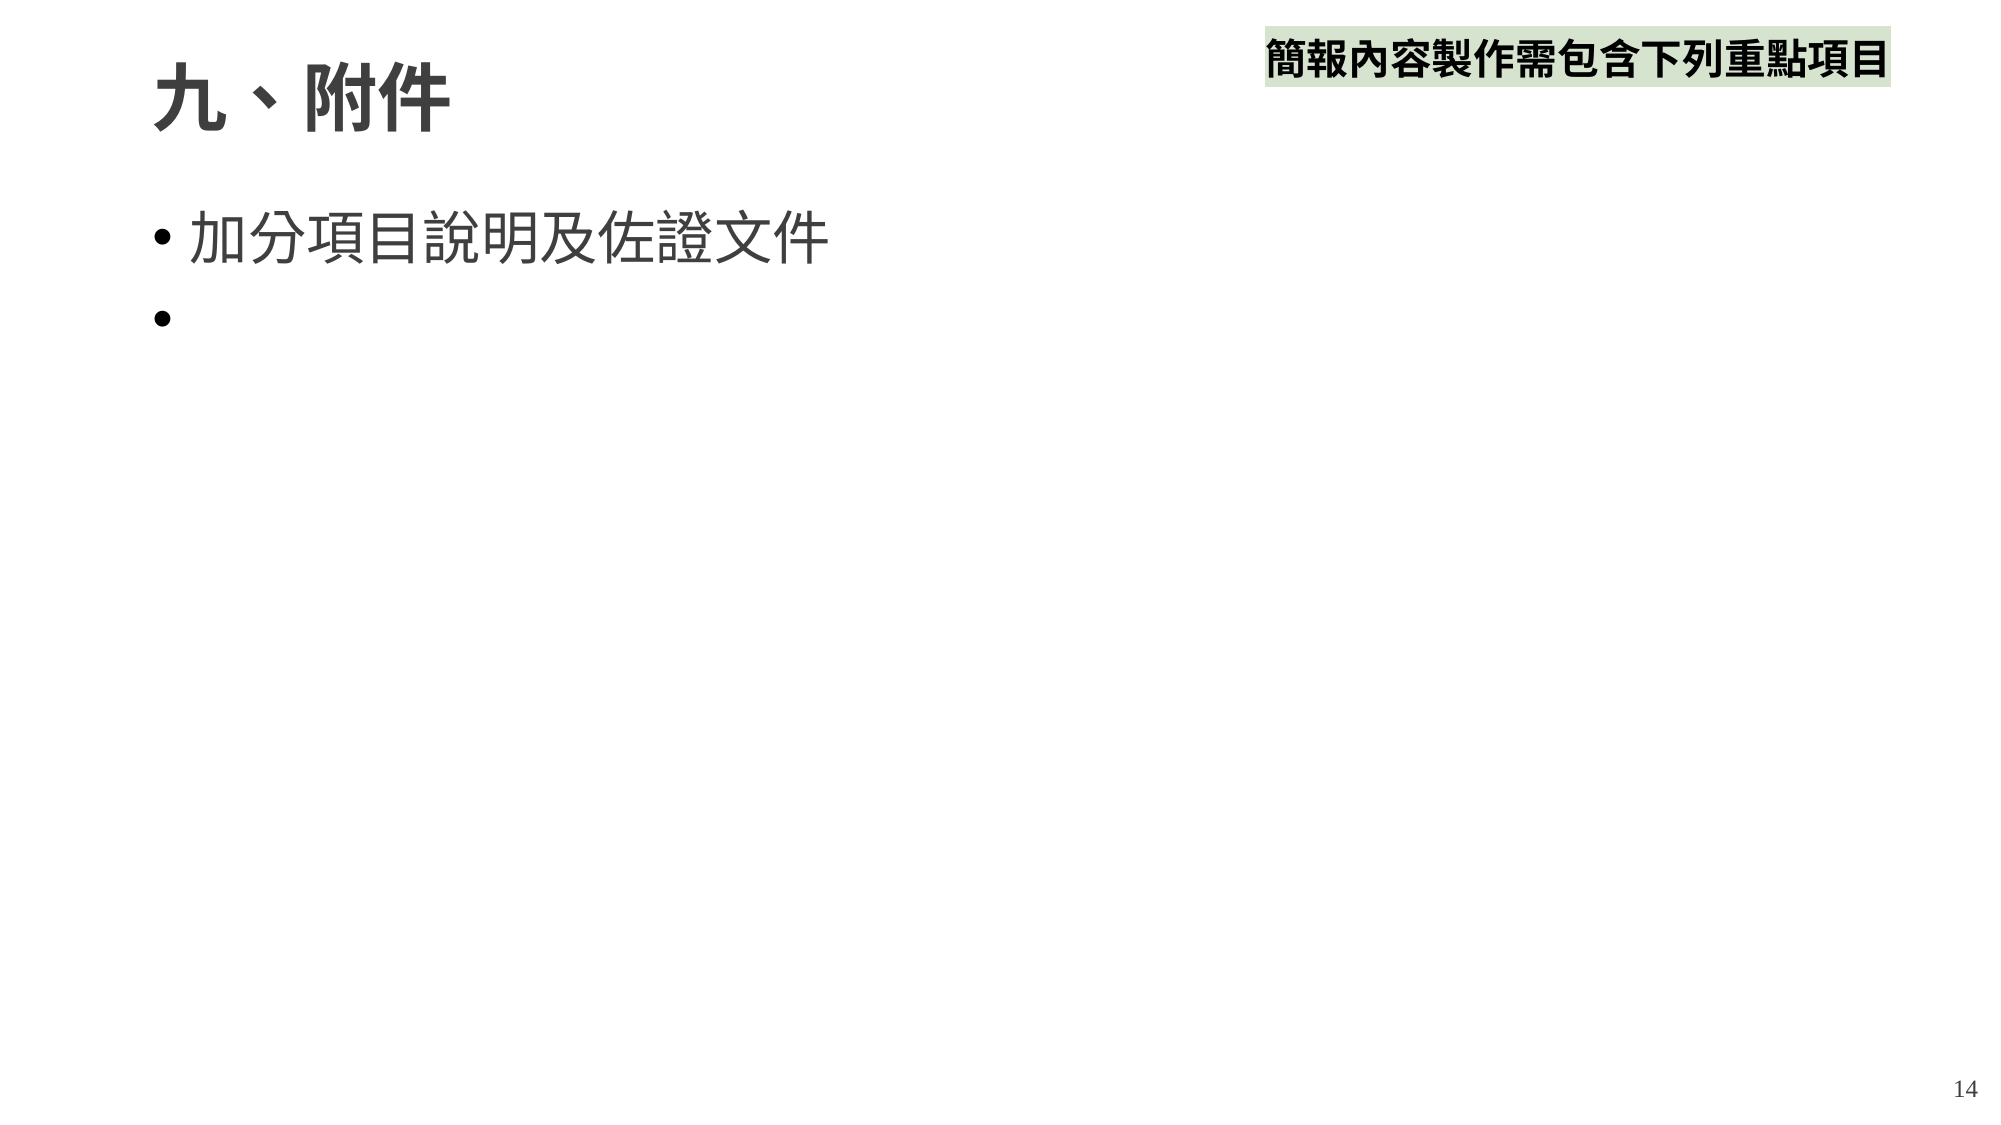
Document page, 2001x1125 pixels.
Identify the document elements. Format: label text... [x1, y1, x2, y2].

text_box 簡報內容製作需包含下列重點項目 [1174, 26, 1983, 91]
list 加分項目說明及佐證文件 [137, 193, 1863, 1036]
text_box 14 [1931, 1062, 2000, 1113]
title 九、附件 [137, 49, 1863, 153]
